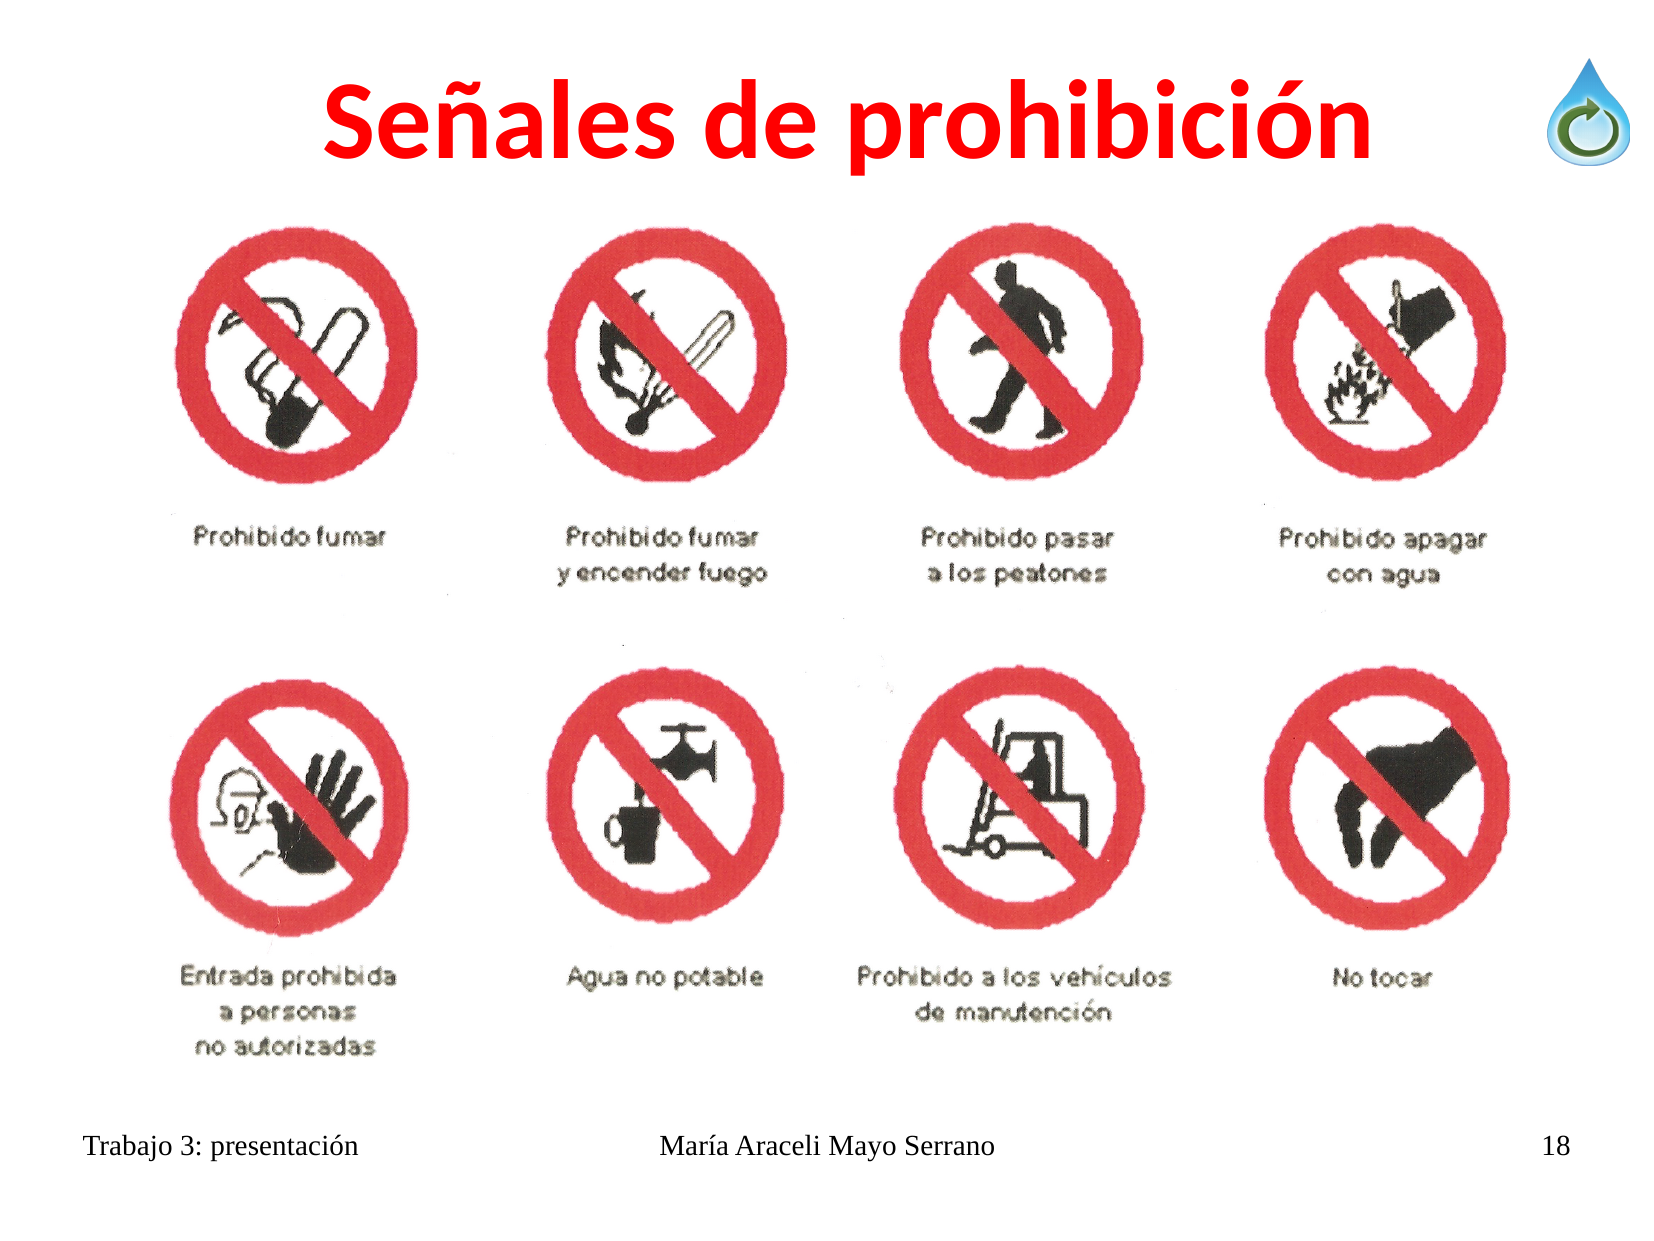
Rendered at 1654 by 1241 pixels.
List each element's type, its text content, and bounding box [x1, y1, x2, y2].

picture [165, 212, 1524, 1063]
text_box Señales de prohibición [307, 38, 1392, 189]
picture [1547, 58, 1630, 166]
